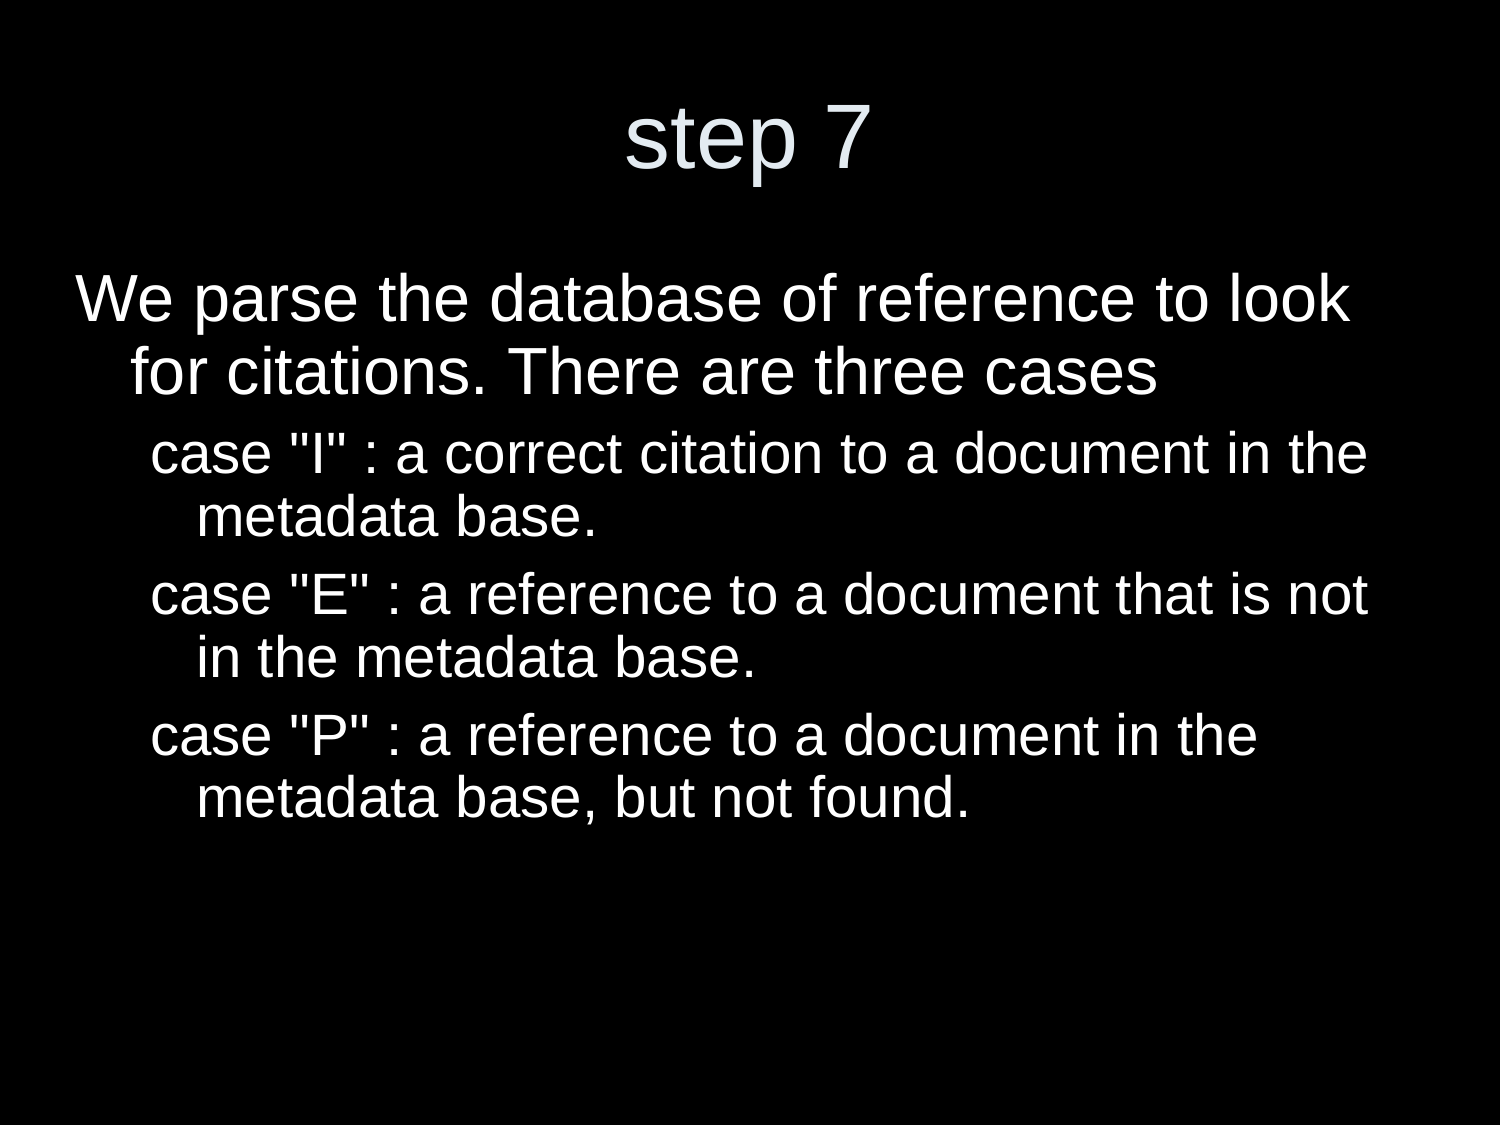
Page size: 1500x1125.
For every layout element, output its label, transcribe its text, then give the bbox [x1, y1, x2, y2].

title step 7 [75, 28, 1426, 250]
list We parse the database of reference to look for citations. There are three cases case "I" : a correct citation to a document in the metadata base. case "E" : a reference to a document that is not in the metadata base. case "P" : a reference to a document in the metadata base, but not found. [75, 262, 1426, 991]
